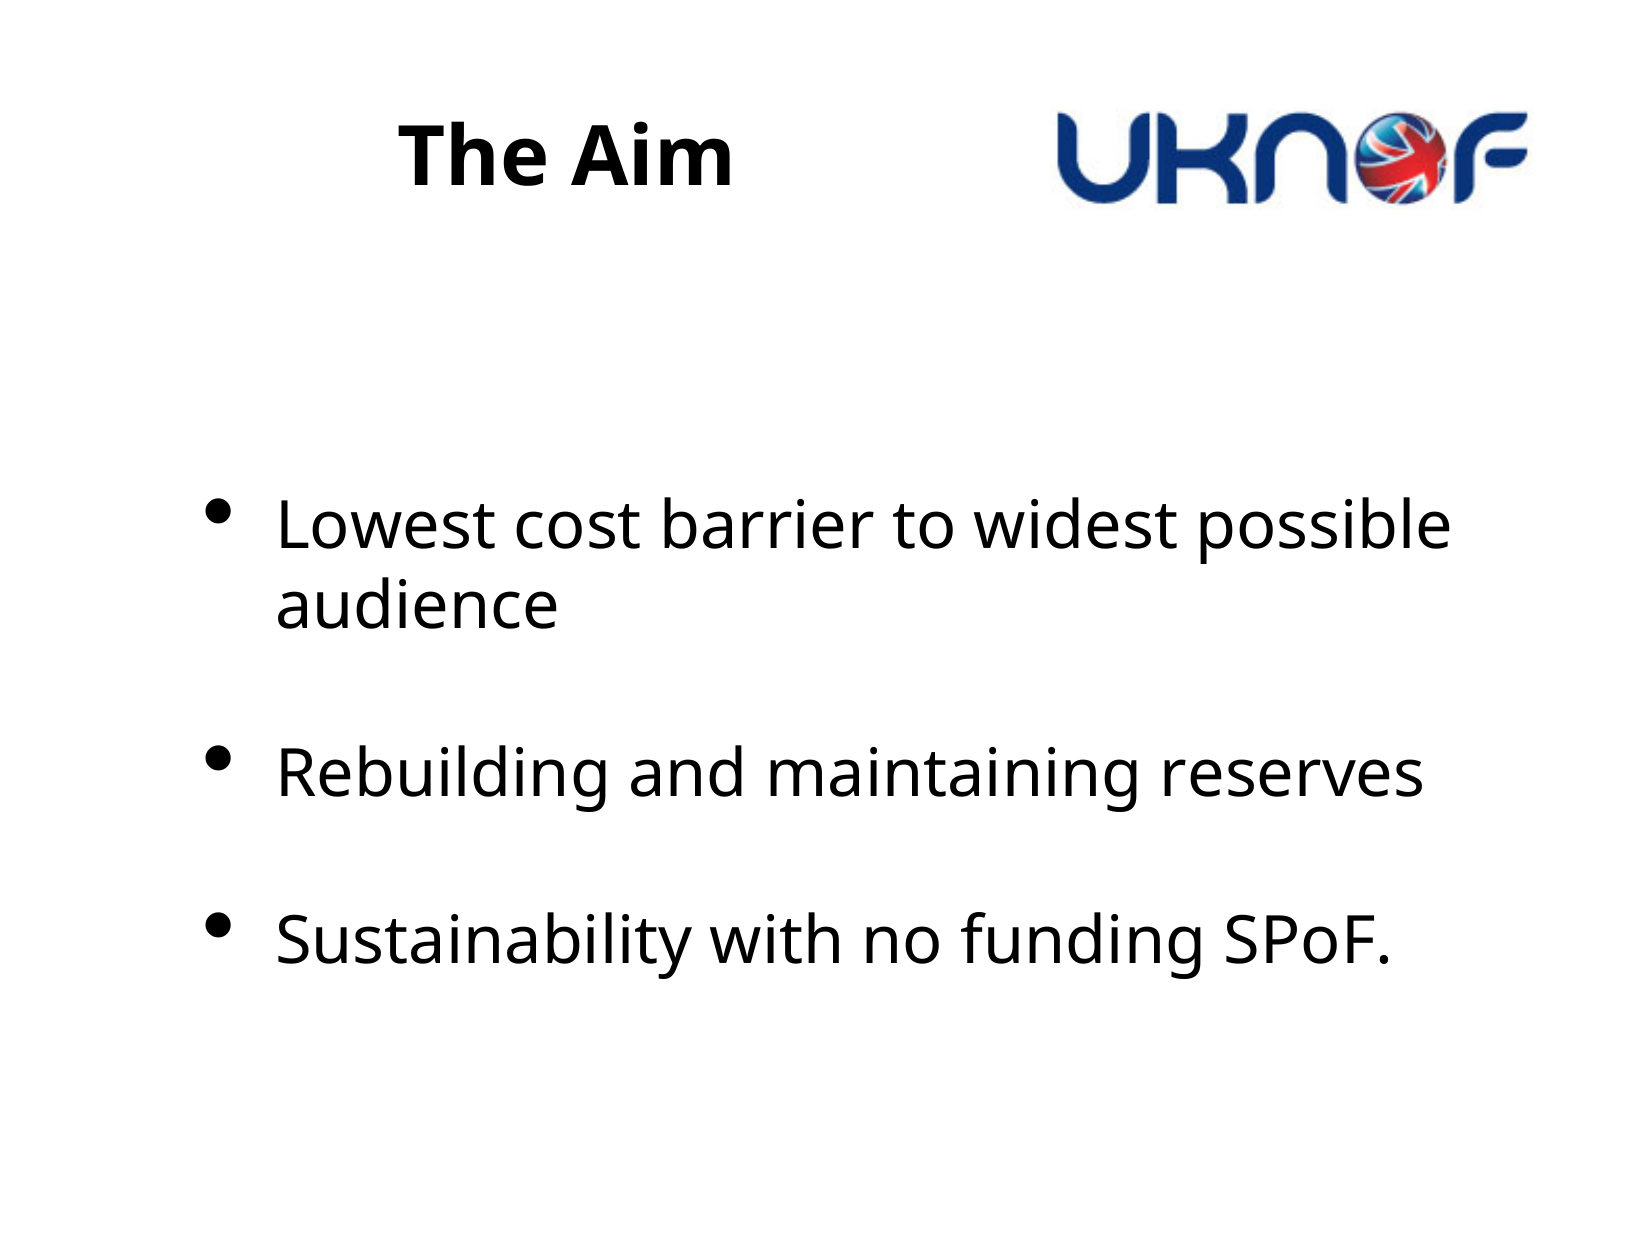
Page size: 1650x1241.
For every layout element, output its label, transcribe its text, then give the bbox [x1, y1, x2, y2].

picture [1050, 93, 1536, 225]
list Lowest cost barrier to widest possible audience Rebuilding and maintaining reserves Sustainability with no funding SPoF. [120, 329, 1530, 1130]
title The Aim [120, 14, 1013, 290]
